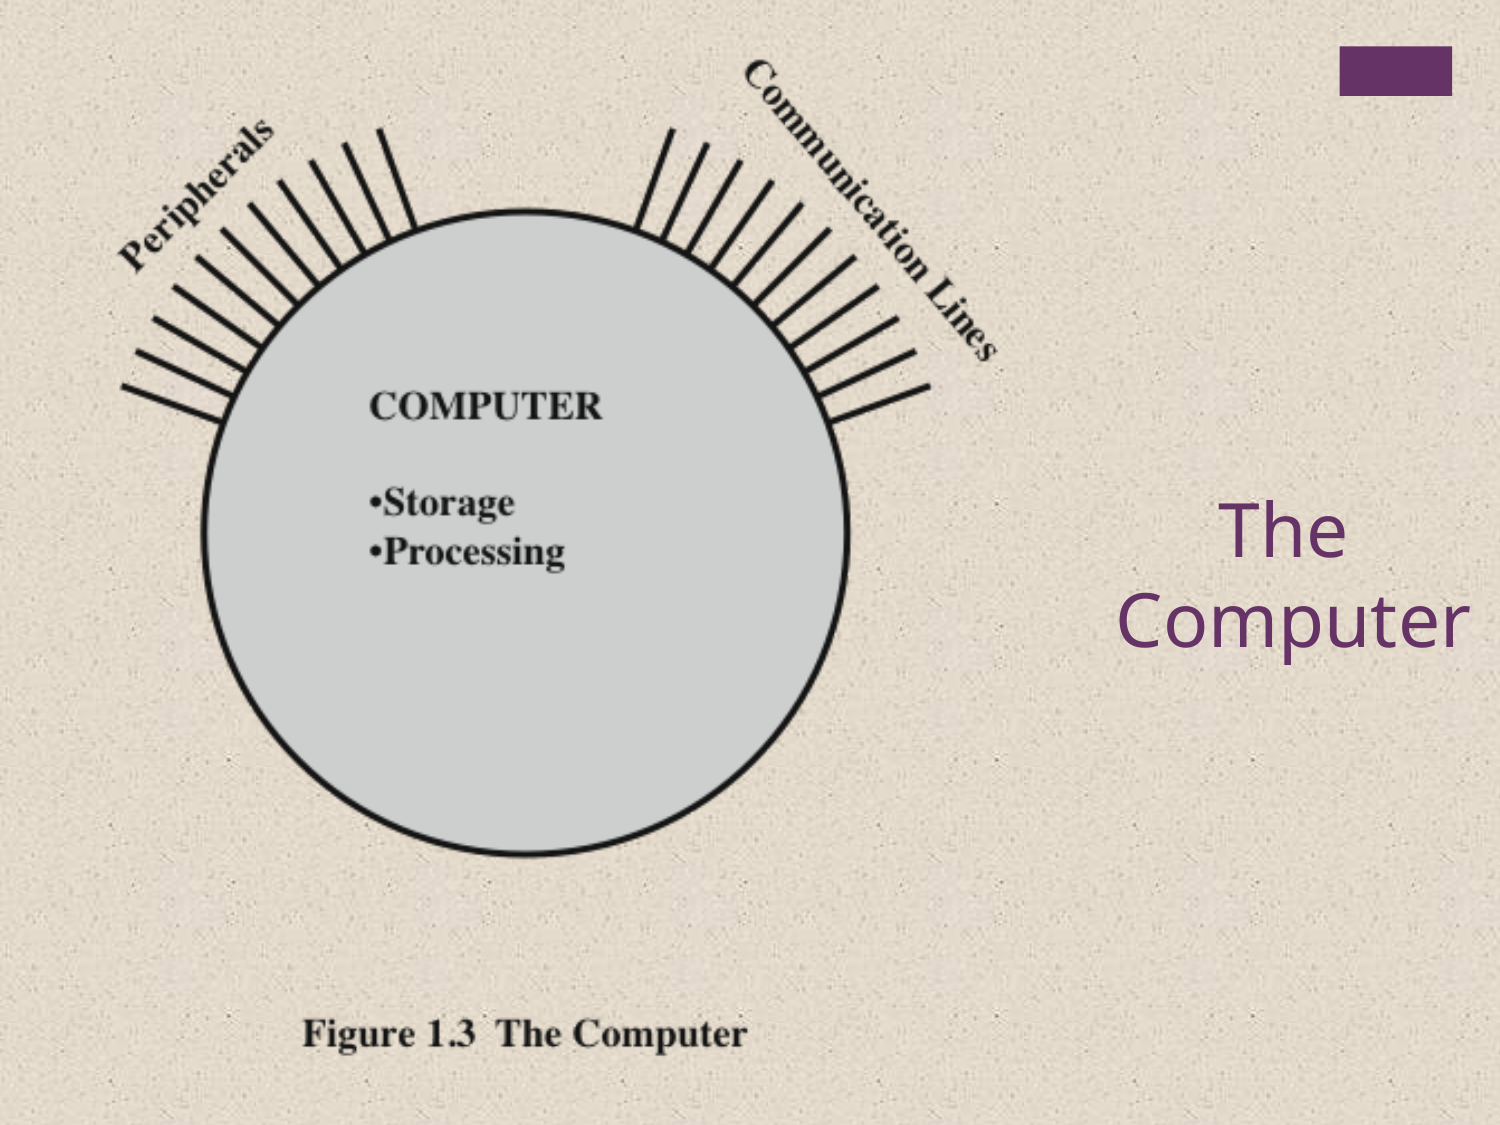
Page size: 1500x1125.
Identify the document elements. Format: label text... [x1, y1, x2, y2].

picture [0, 0, 1500, 1125]
title The Computer [1206, 474, 1500, 725]
